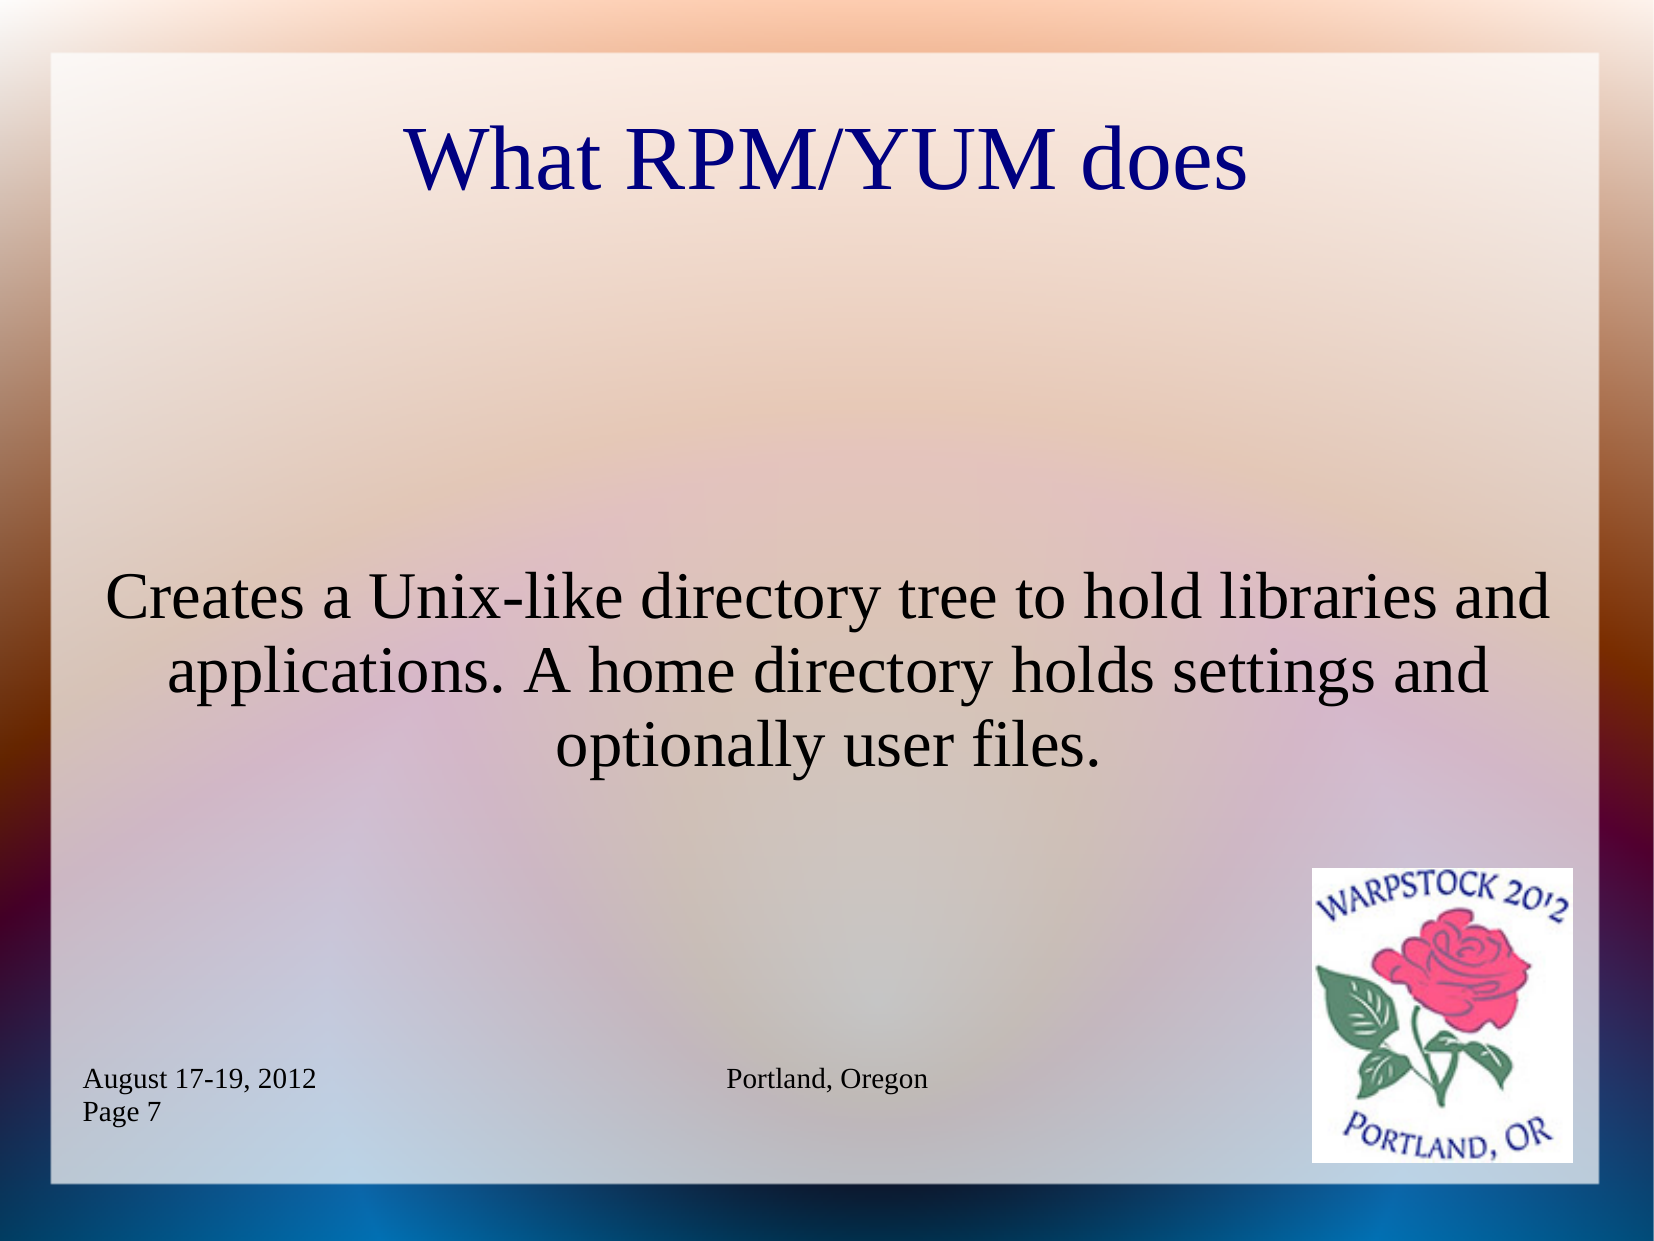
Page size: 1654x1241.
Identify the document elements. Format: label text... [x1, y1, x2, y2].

picture [0, 0, 1654, 1241]
title What RPM/YUM does [82, 62, 1571, 256]
subtitle Creates a Unix-like directory tree to hold libraries and applications. A home directory holds settings and optionally user files. [82, 297, 1571, 1043]
